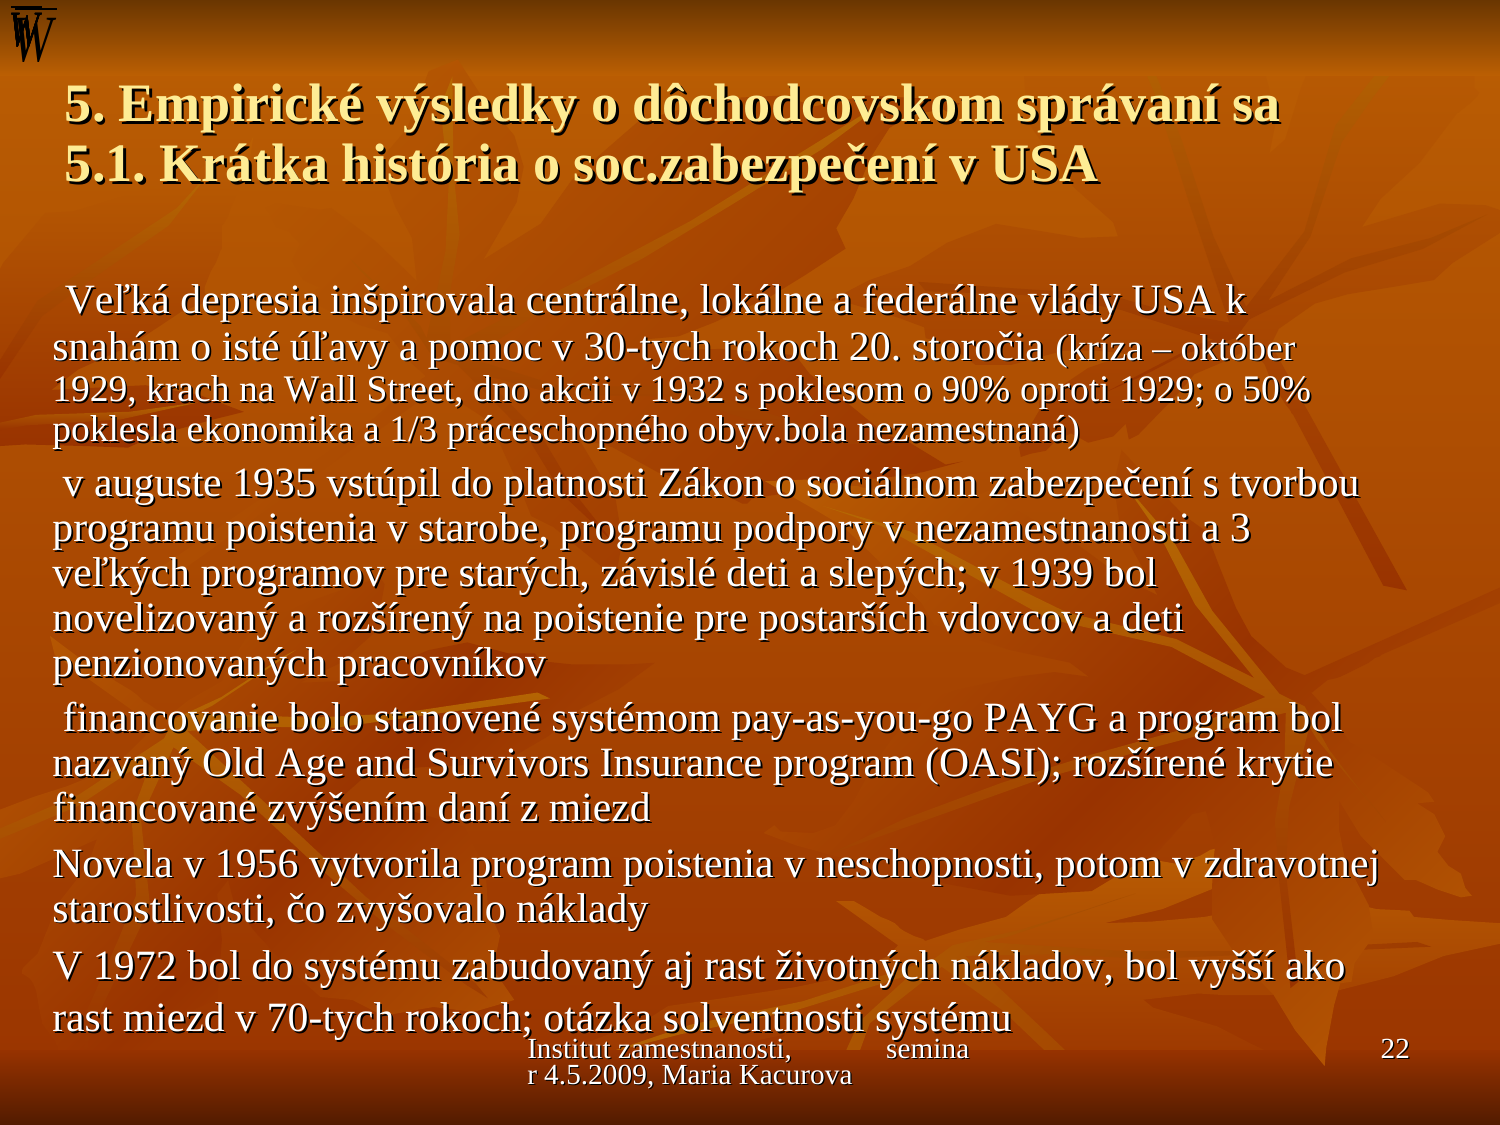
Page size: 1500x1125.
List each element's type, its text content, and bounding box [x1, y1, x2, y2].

chart [0, 0, 76, 74]
text_box Veľká depresia inšpirovala centrálne, lokálne a federálne vlády USA k snahám o isté úľavy a pomoc v 30-tych rokoch 20. storočia (kríza – október 1929, krach na Wall Street, dno akcii v 1932 s poklesom o 90% oproti 1929; o 50% poklesla ekonomika a 1/3 práceschopného obyv.bola nezamestnaná) v auguste 1935 vstúpil do platnosti Zákon o sociálnom zabezpečení s tvorbou programu poistenia v starobe, programu podpory v nezamestnanosti a 3 veľkých programov pre starých, závislé deti a slepých; v 1939 bol novelizovaný a rozšírený na poistenie pre postarších vdovcov a deti penzionovaných pracovníkov financovanie bolo stanovené systémom pay-as-you-go PAYG a program bol nazvaný Old Age and Survivors Insurance program (OASI); rozšírené krytie financované zvýšením daní z miezd Novela v 1956 vytvorila program poistenia v neschopnosti, potom v zdravotnej starostlivosti, čo zvyšovalo náklady V 1972 bol do systému zabudovaný aj rast životných nákladov, bol vyšší ako rast miezd v 70-tych rokoch; otázka solventnosti systému [37, 262, 1401, 1117]
list [75, 249, 1426, 1001]
title 5. Empirické výsledky o dôchodcovskom správaní sa 5.1. Krátka história o soc.zabezpečení v USA [49, 57, 1413, 262]
